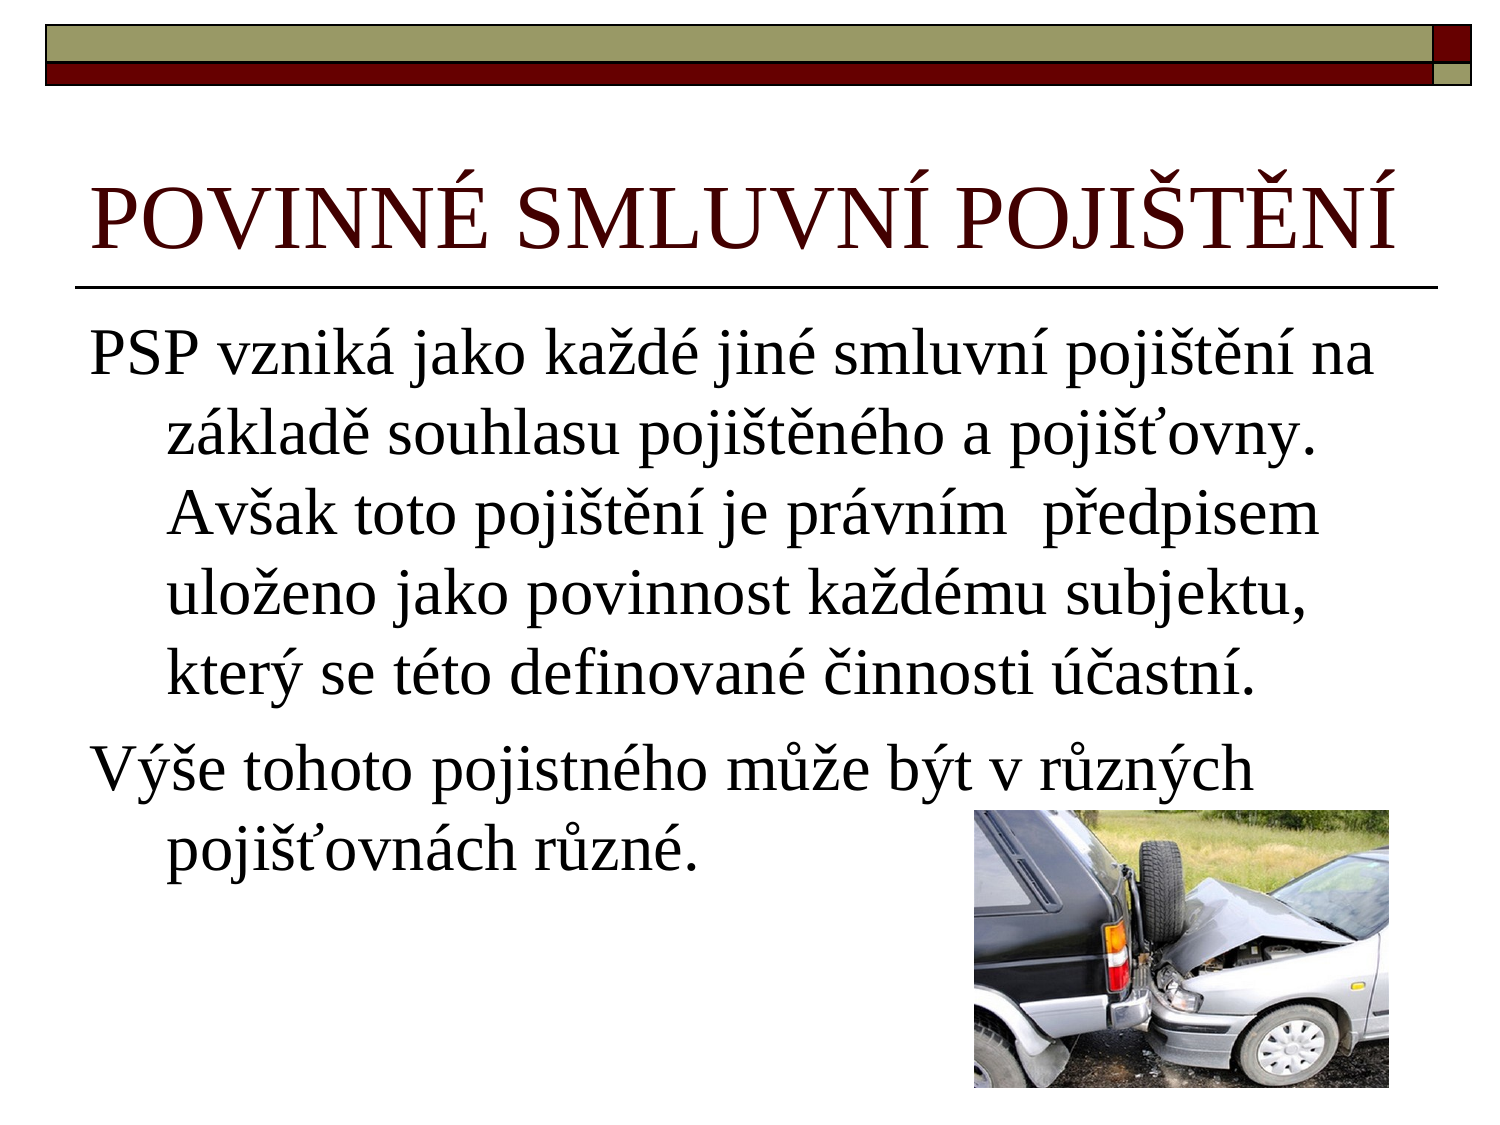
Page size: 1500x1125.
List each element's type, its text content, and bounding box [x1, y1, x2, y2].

list PSP vzniká jako každé jiné smluvní pojištění na základě souhlasu pojištěného a pojišťovny. Avšak toto pojištění je právním předpisem uloženo jako povinnost každému subjektu, který se této definované činnosti účastní. Výše tohoto pojistného může být v různých pojišťovnách různé. [75, 299, 1426, 1006]
picture [974, 810, 1389, 1089]
title POVINNÉ SMLUVNÍ POJIŠTĚNÍ [75, 87, 1426, 275]
